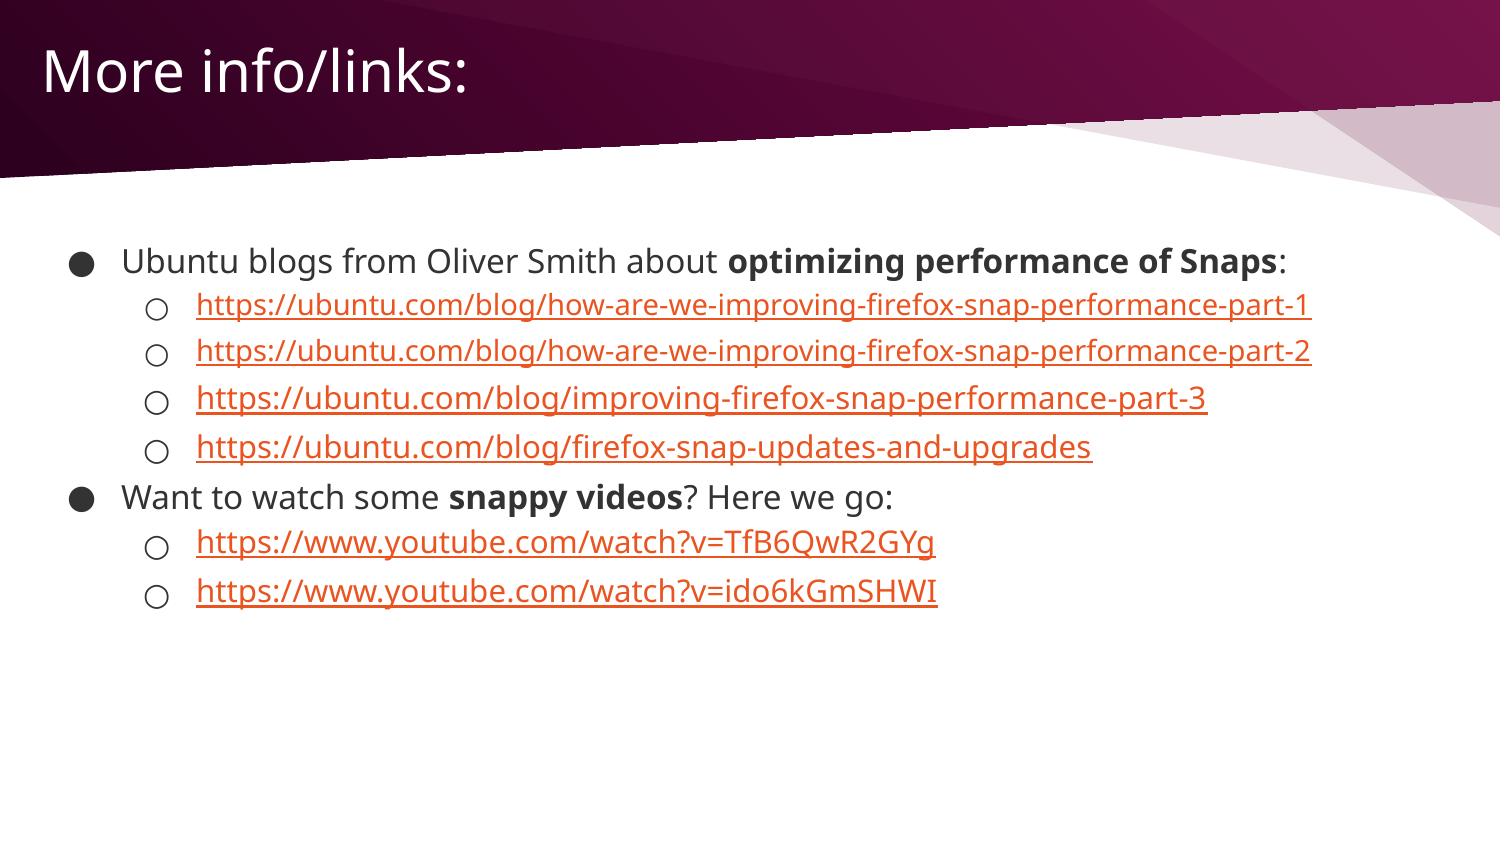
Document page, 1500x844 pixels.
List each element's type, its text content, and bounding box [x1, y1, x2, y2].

title More info/links: [41, 5, 1336, 134]
list Ubuntu blogs from Oliver Smith about optimizing performance of Snaps: https://ubuntu.com/blog/how-are-we-improving-firefox-snap-performance-part-1 https://ubuntu.com/blog/how-are-we-improving-firefox-snap-performance-part-2 https://ubuntu.com/blog/improving-firefox-snap-performance-part-3 https://ubuntu.com/blog/firefox-snap-updates-and-upgrades Want to watch some snappy videos? Here we go: https://www.youtube.com/watch?v=TfB6QwR2GYg https://www.youtube.com/watch?v=ido6kGmSHWI [35, 229, 1324, 789]
